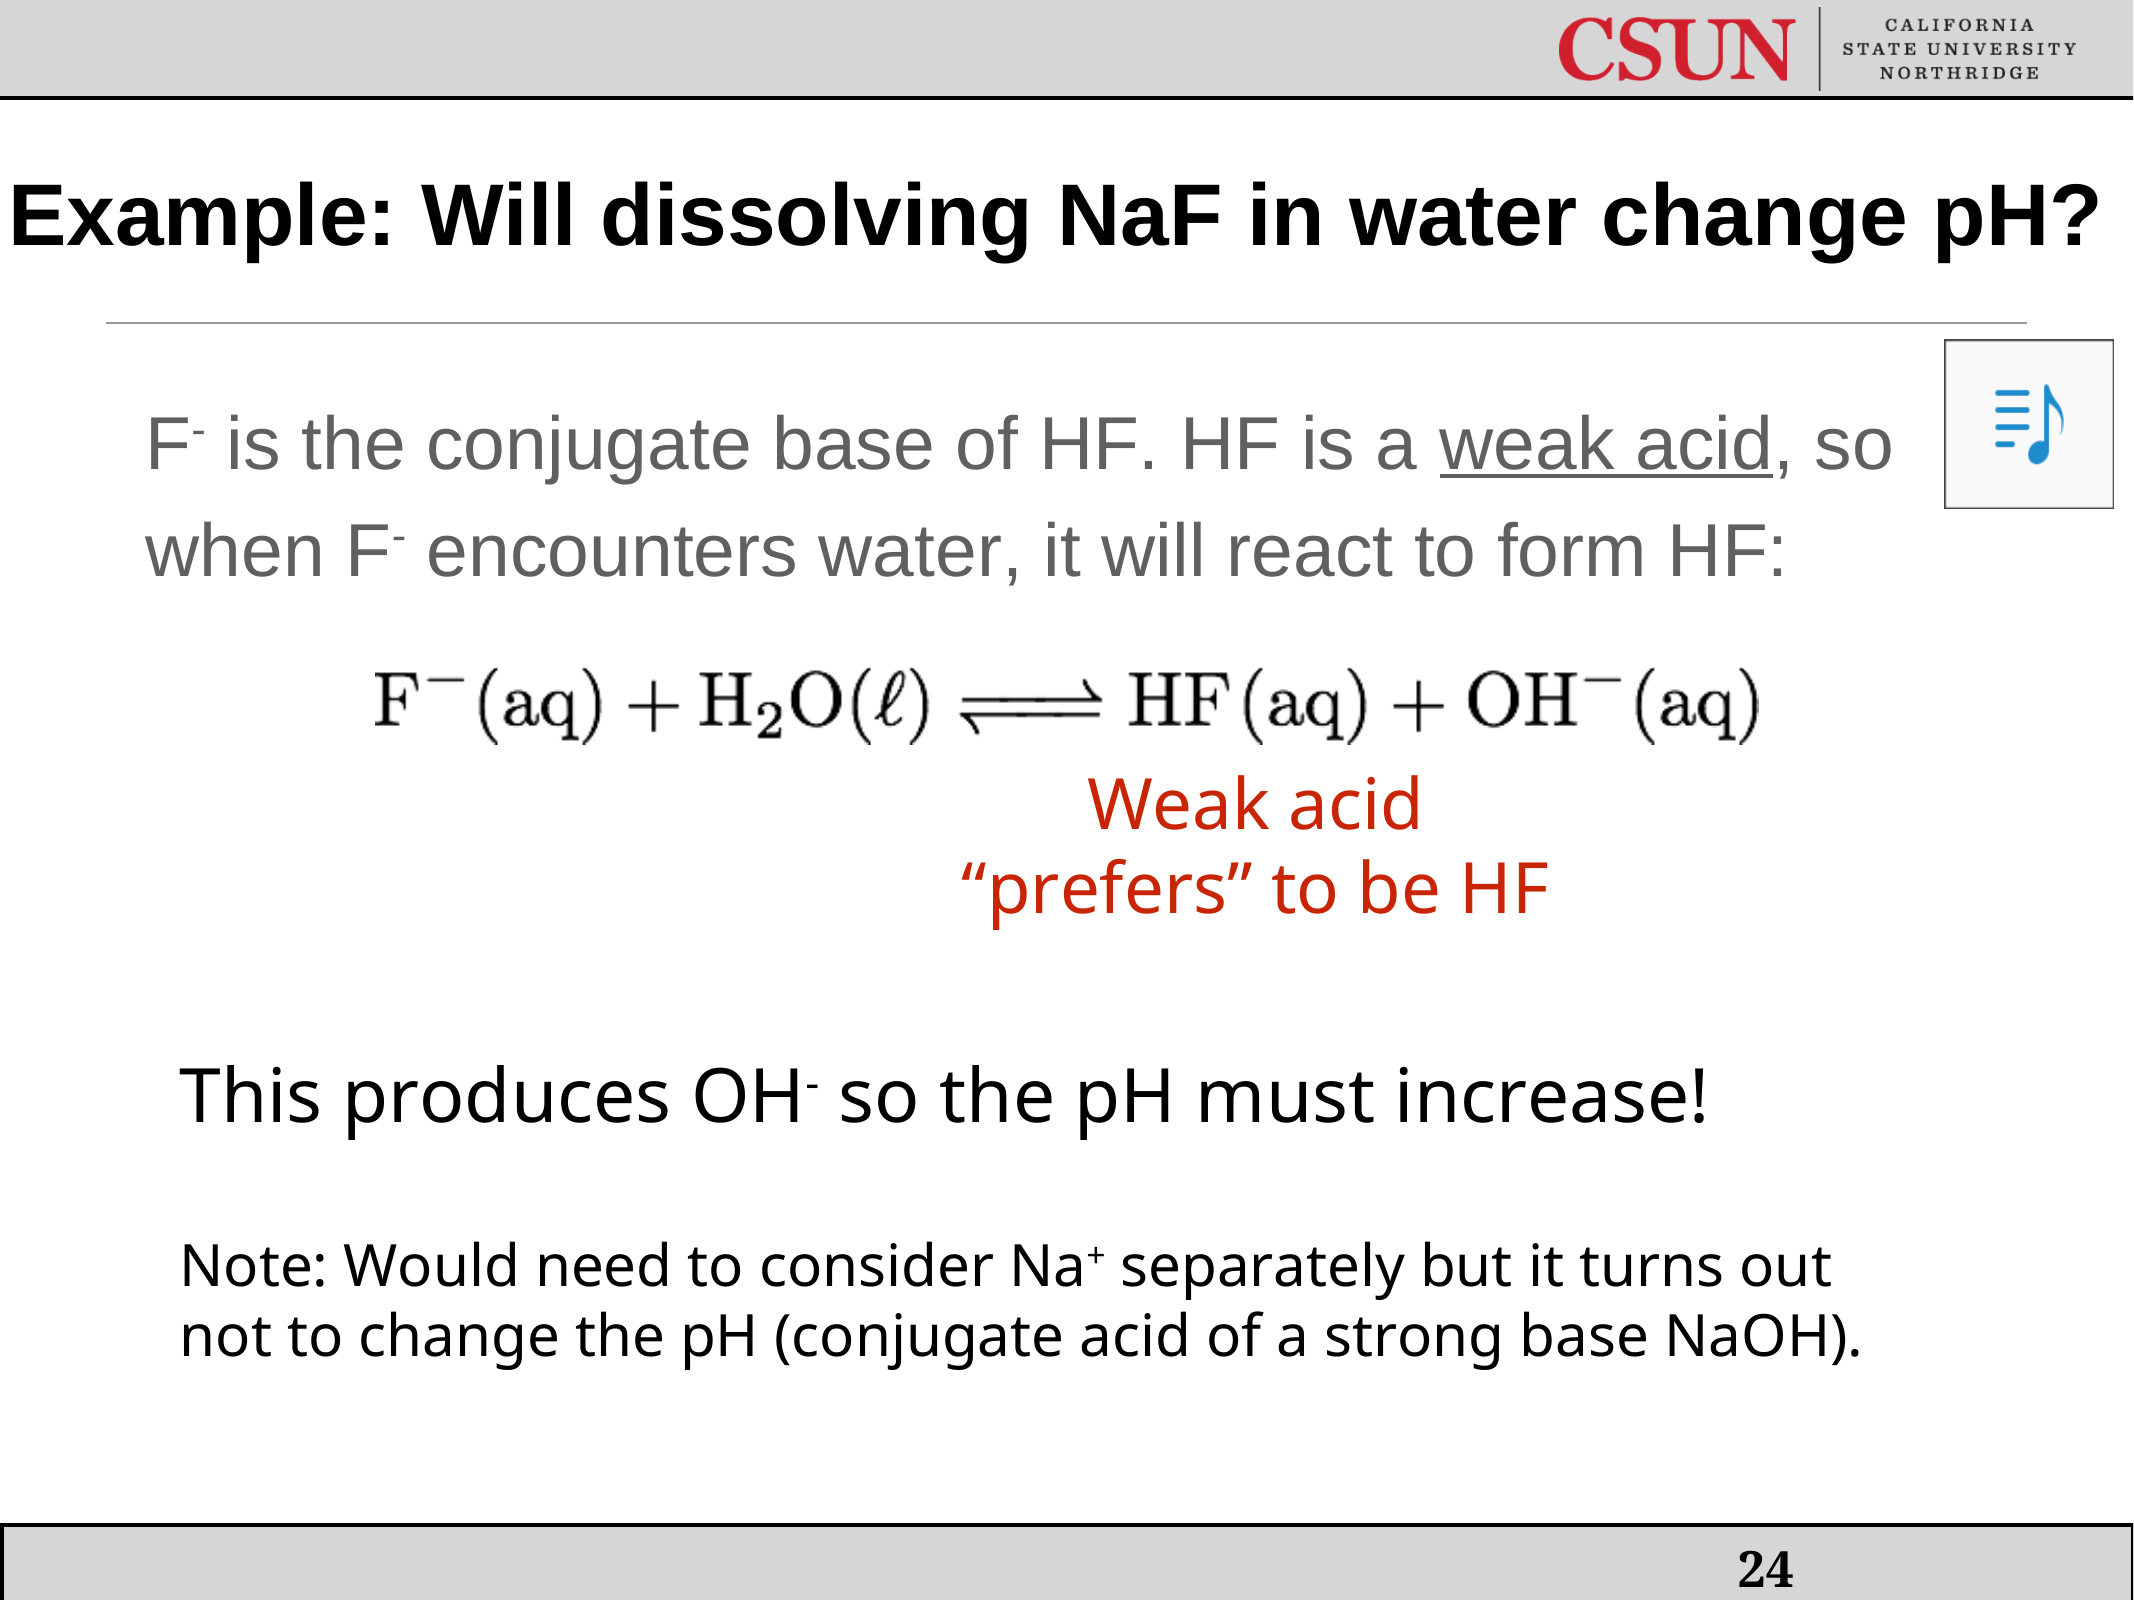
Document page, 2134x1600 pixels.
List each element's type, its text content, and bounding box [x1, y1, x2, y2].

text_box This produces OH- so the pH must increase! Note: Would need to consider Na+ separately but it turns out not to change the pH (conjugate acid of a strong base NaOH). [165, 1040, 2004, 1376]
text_box [1943, 338, 2116, 511]
picture [375, 667, 1759, 745]
text_box Weak acid “prefers” to be HF [953, 749, 1559, 937]
title Example: Will dissolving NaF in water change pH? [0, 153, 2134, 272]
picture [1559, 7, 2076, 91]
list F- is the conjugate base of HF. HF is a weak acid, so when F- encounters water, it will react to form HF: [93, 386, 2040, 794]
